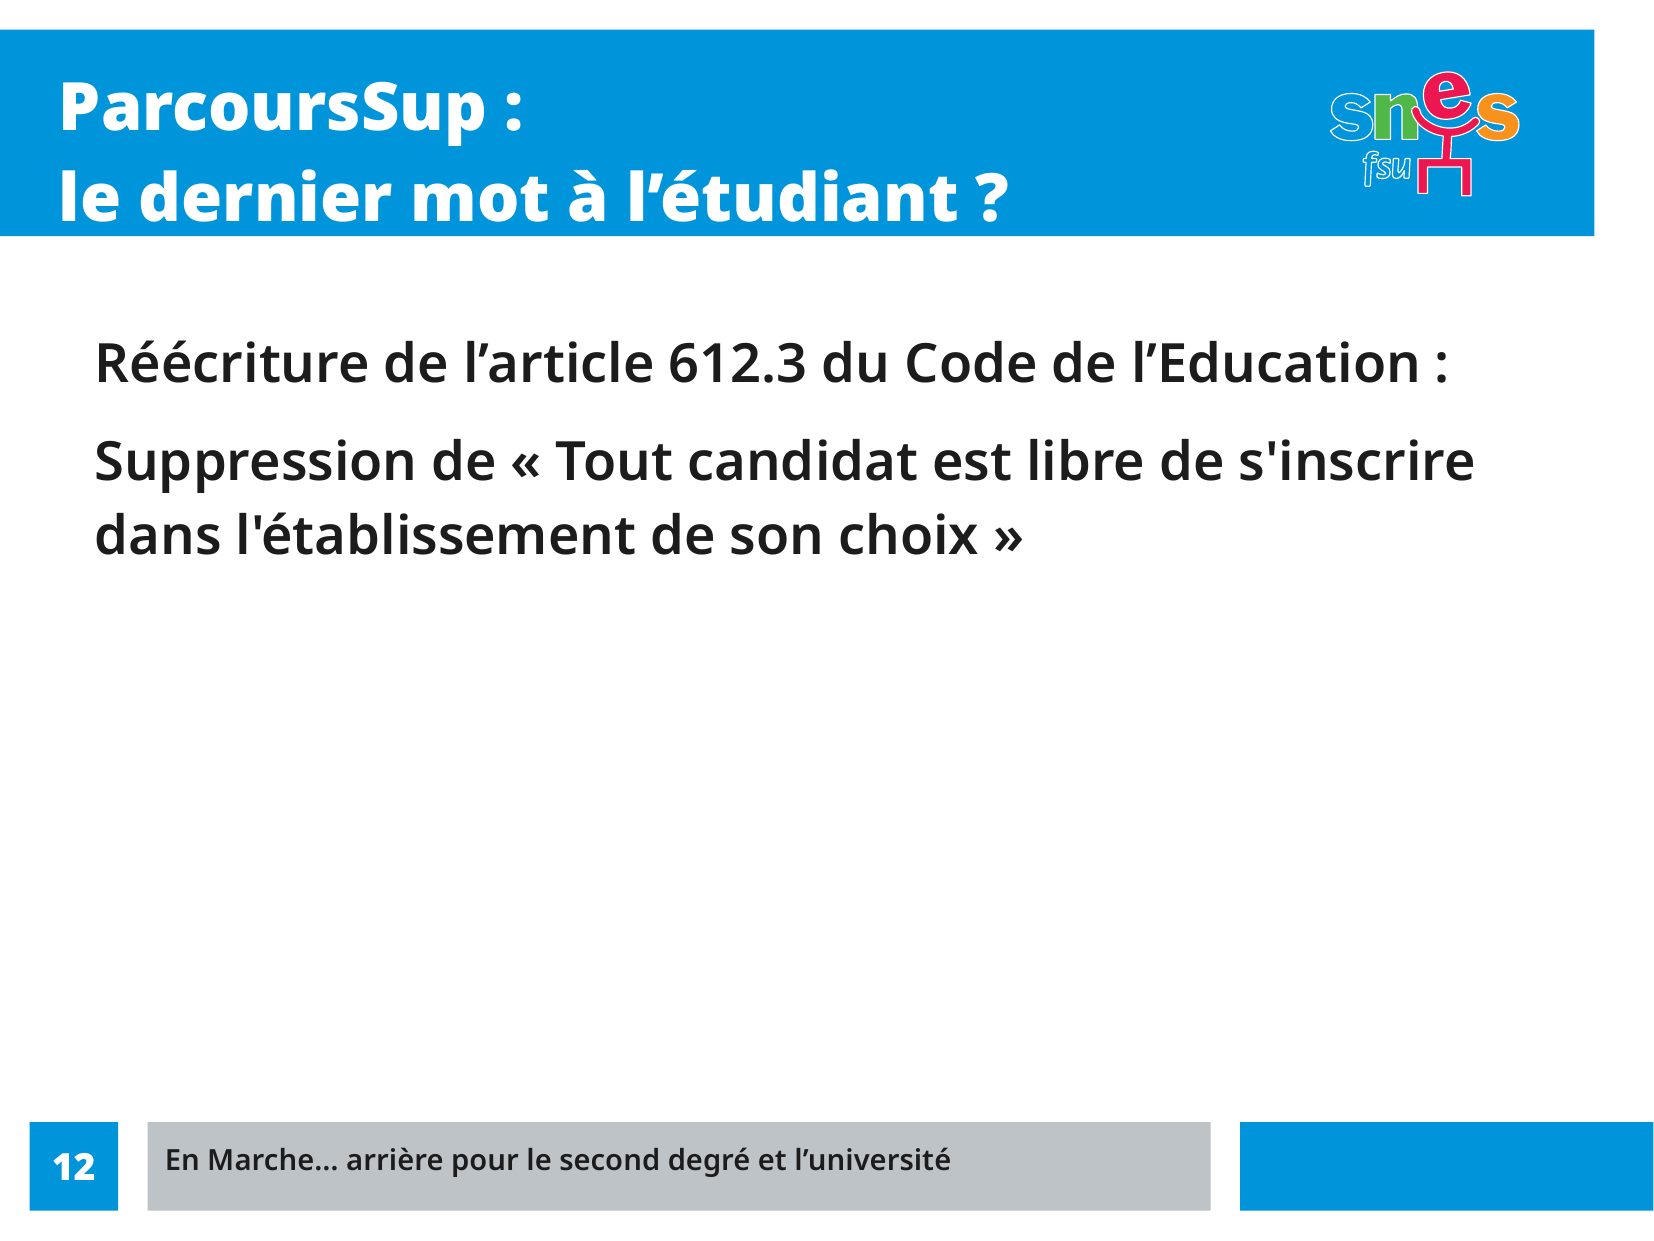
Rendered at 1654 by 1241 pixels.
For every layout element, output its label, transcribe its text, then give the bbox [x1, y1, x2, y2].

list En Marche… arrière pour le second degré et l’université [164, 1139, 1183, 1217]
title ParcoursSup : le dernier mot à l’étudiant ? [59, 59, 1595, 207]
list Réécriture de l’article 612.3 du Code de l’Education : Suppression de « Tout candidat est libre de s'inscrire dans l'établissement de son choix » [59, 324, 1565, 1093]
